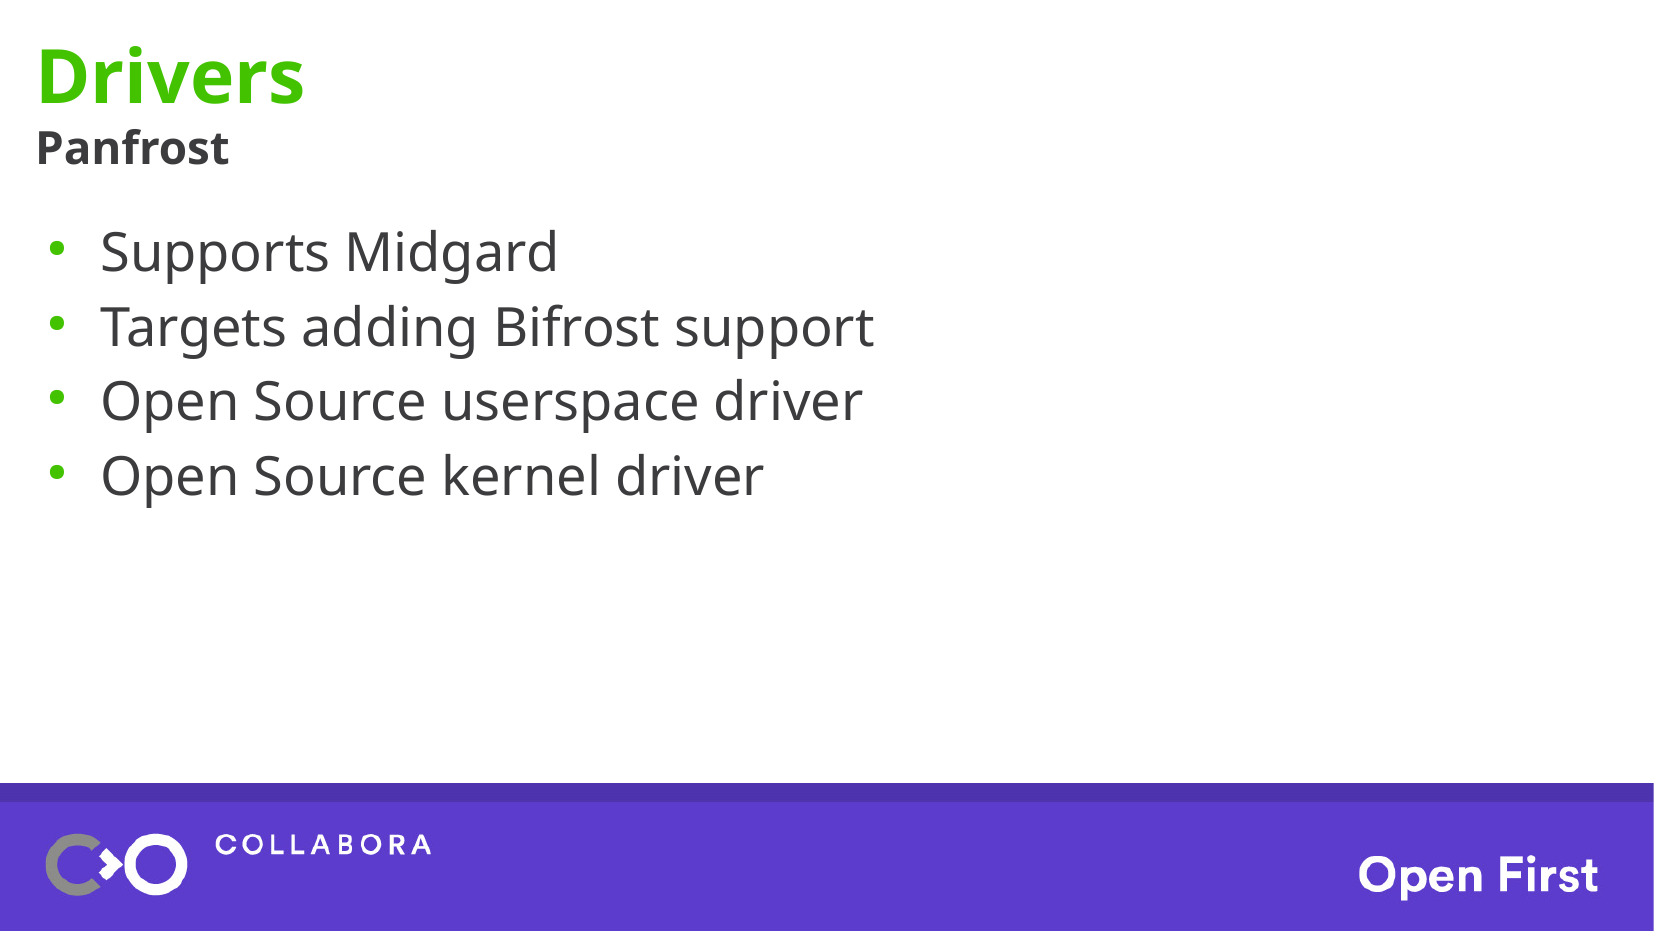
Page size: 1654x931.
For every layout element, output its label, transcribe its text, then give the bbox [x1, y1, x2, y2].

picture [0, 0, 1654, 931]
list Supports Midgard Targets adding Bifrost support Open Source userspace driver Open Source kernel driver [29, 207, 1602, 851]
title Drivers Panfrost [35, 28, 1608, 193]
